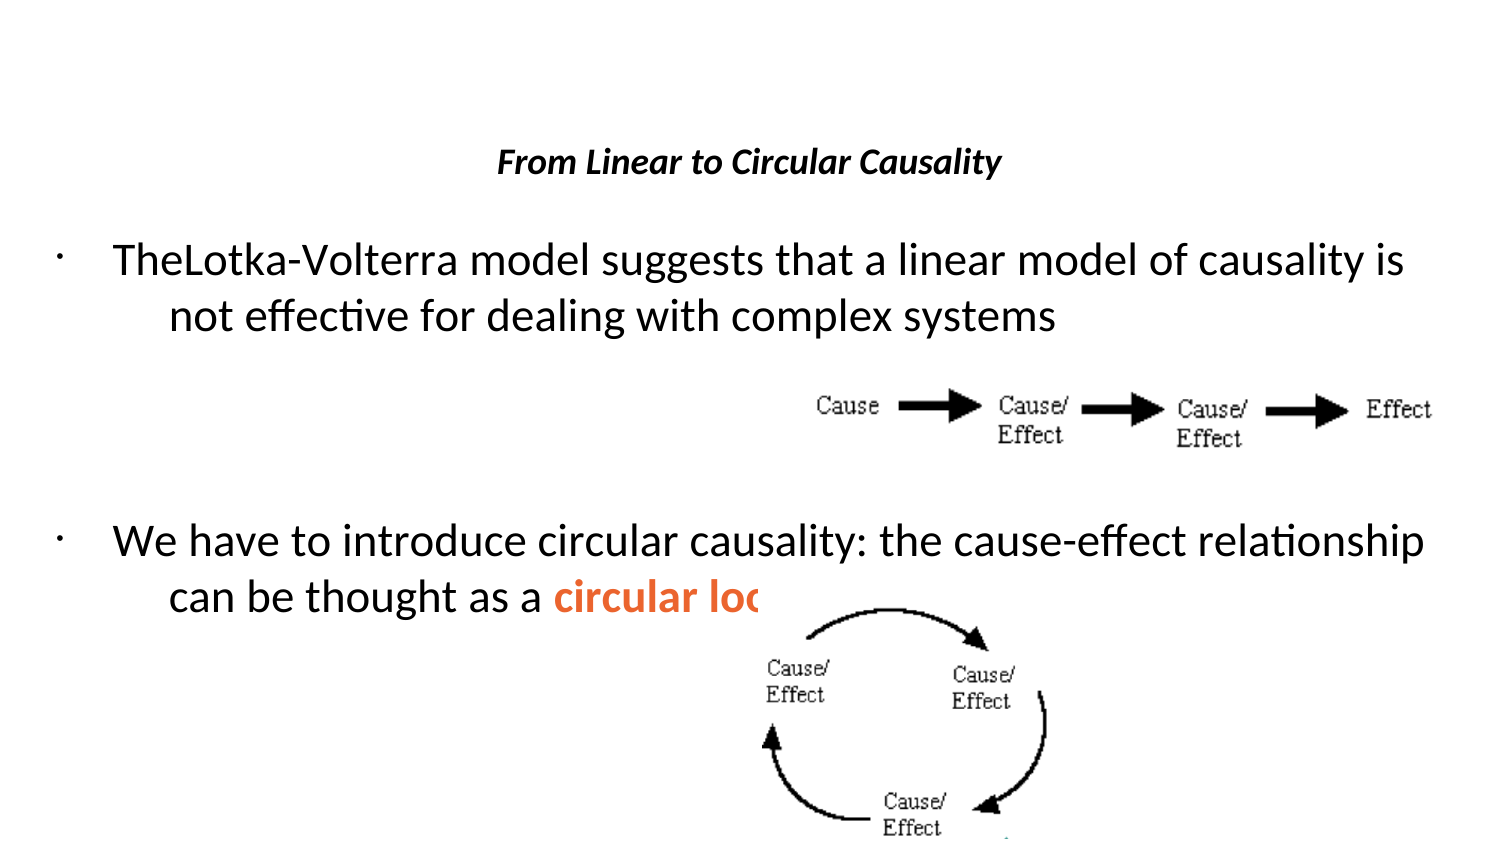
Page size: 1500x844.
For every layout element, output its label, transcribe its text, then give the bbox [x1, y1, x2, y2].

text_box From Linear to Circular Causality [76, 129, 1424, 192]
text_box TheLotka-Volterra model suggests that a linear model of causality is not effective for dealing with complex systems We have to introduce circular causality: the cause-effect relationship can be thought as a circular loop [41, 221, 1477, 816]
picture [758, 585, 1062, 839]
picture [802, 367, 1459, 477]
